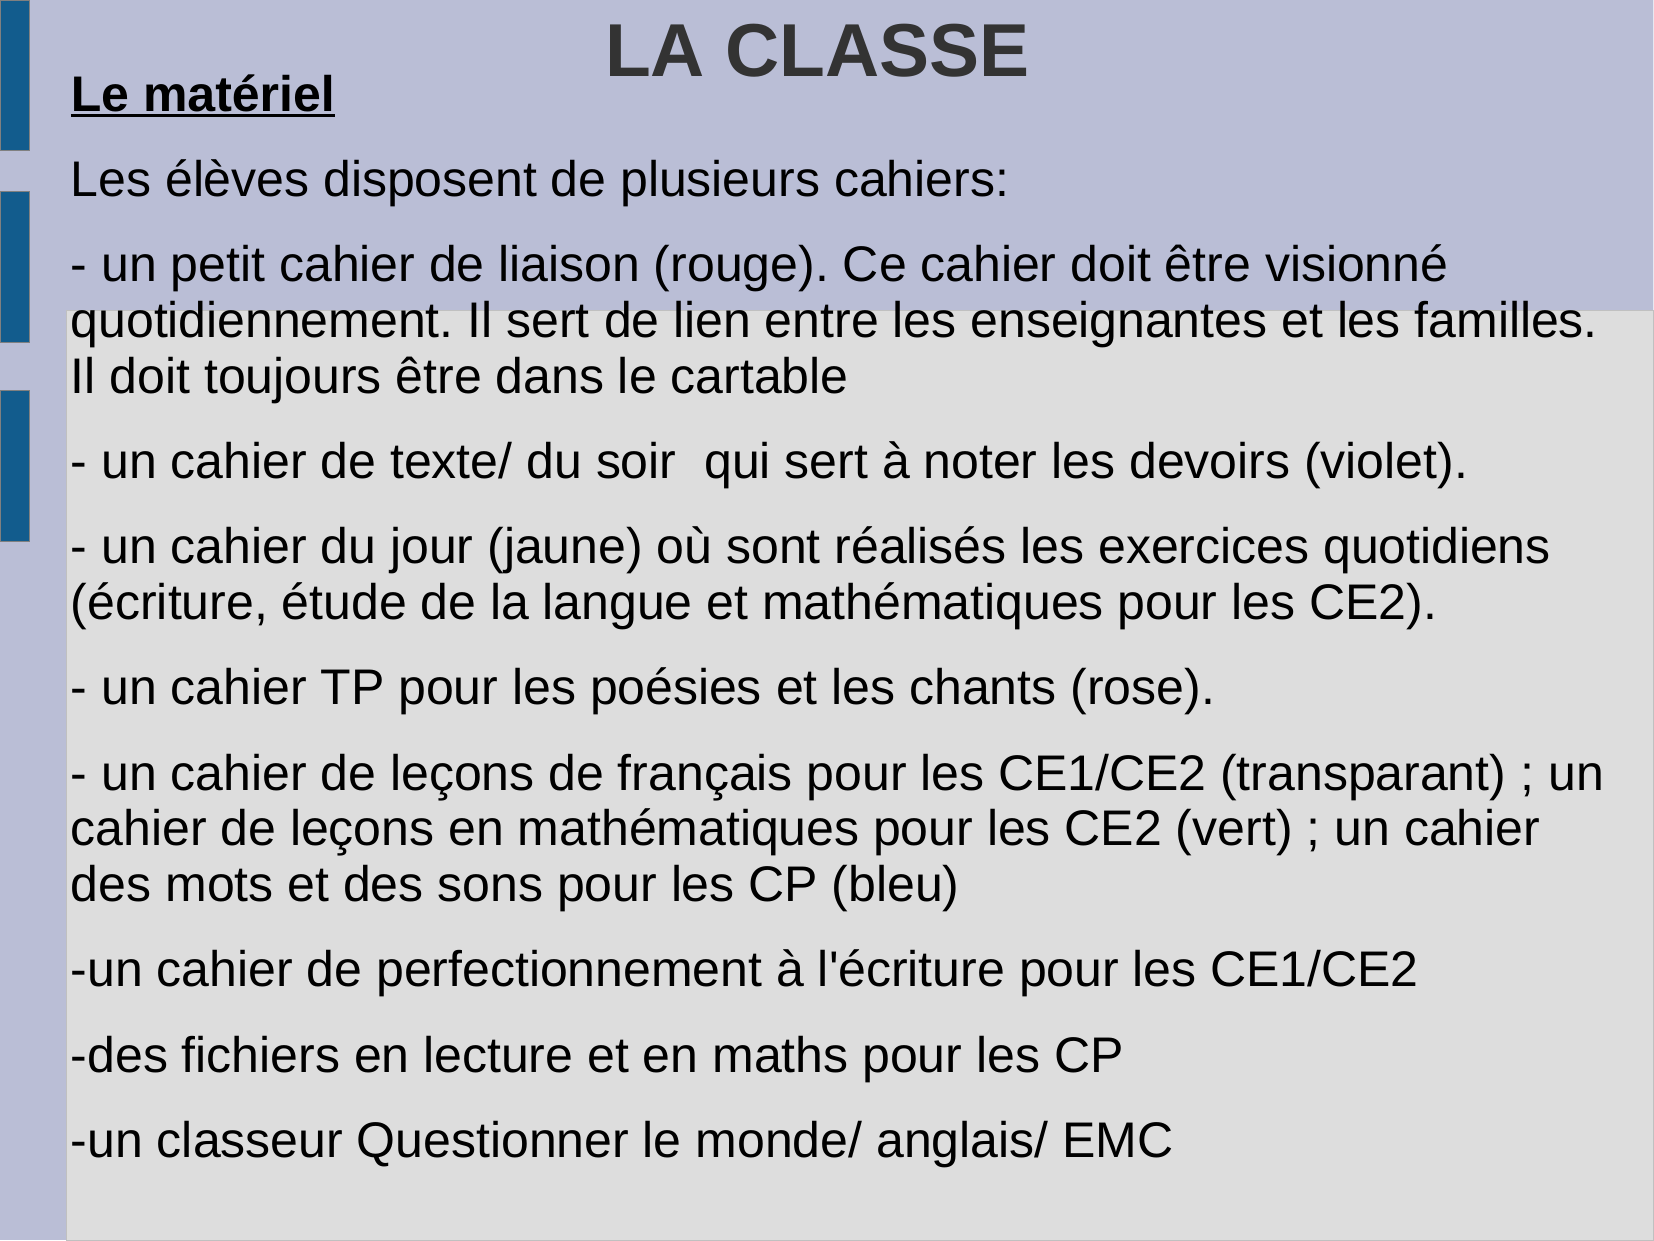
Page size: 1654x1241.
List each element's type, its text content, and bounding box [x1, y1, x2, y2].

title LA CLASSE [111, 0, 1524, 66]
list Le matériel Les élèves disposent de plusieurs cahiers: - un petit cahier de liaison (rouge). Ce cahier doit être visionné quotidiennement. Il sert de lien entre les enseignantes et les familles. Il doit toujours être dans le cartable - un cahier de texte/ du soir qui sert à noter les devoirs (violet). - un cahier du jour (jaune) où sont réalisés les exercices quotidiens (écriture, étude de la langue et mathématiques pour les CE2). - un cahier TP pour les poésies et les chants (rose). - un cahier de leçons de français pour les CE1/CE2 (transparant) ; un cahier de leçons en mathématiques pour les CE2 (vert) ; un cahier des mots et des sons pour les CP (bleu) -un cahier de perfectionnement à l'écriture pour les CE1/CE2 -des fichiers en lecture et en maths pour les CP -un classeur Questionner le monde/ anglais/ EMC [70, 66, 1630, 1170]
